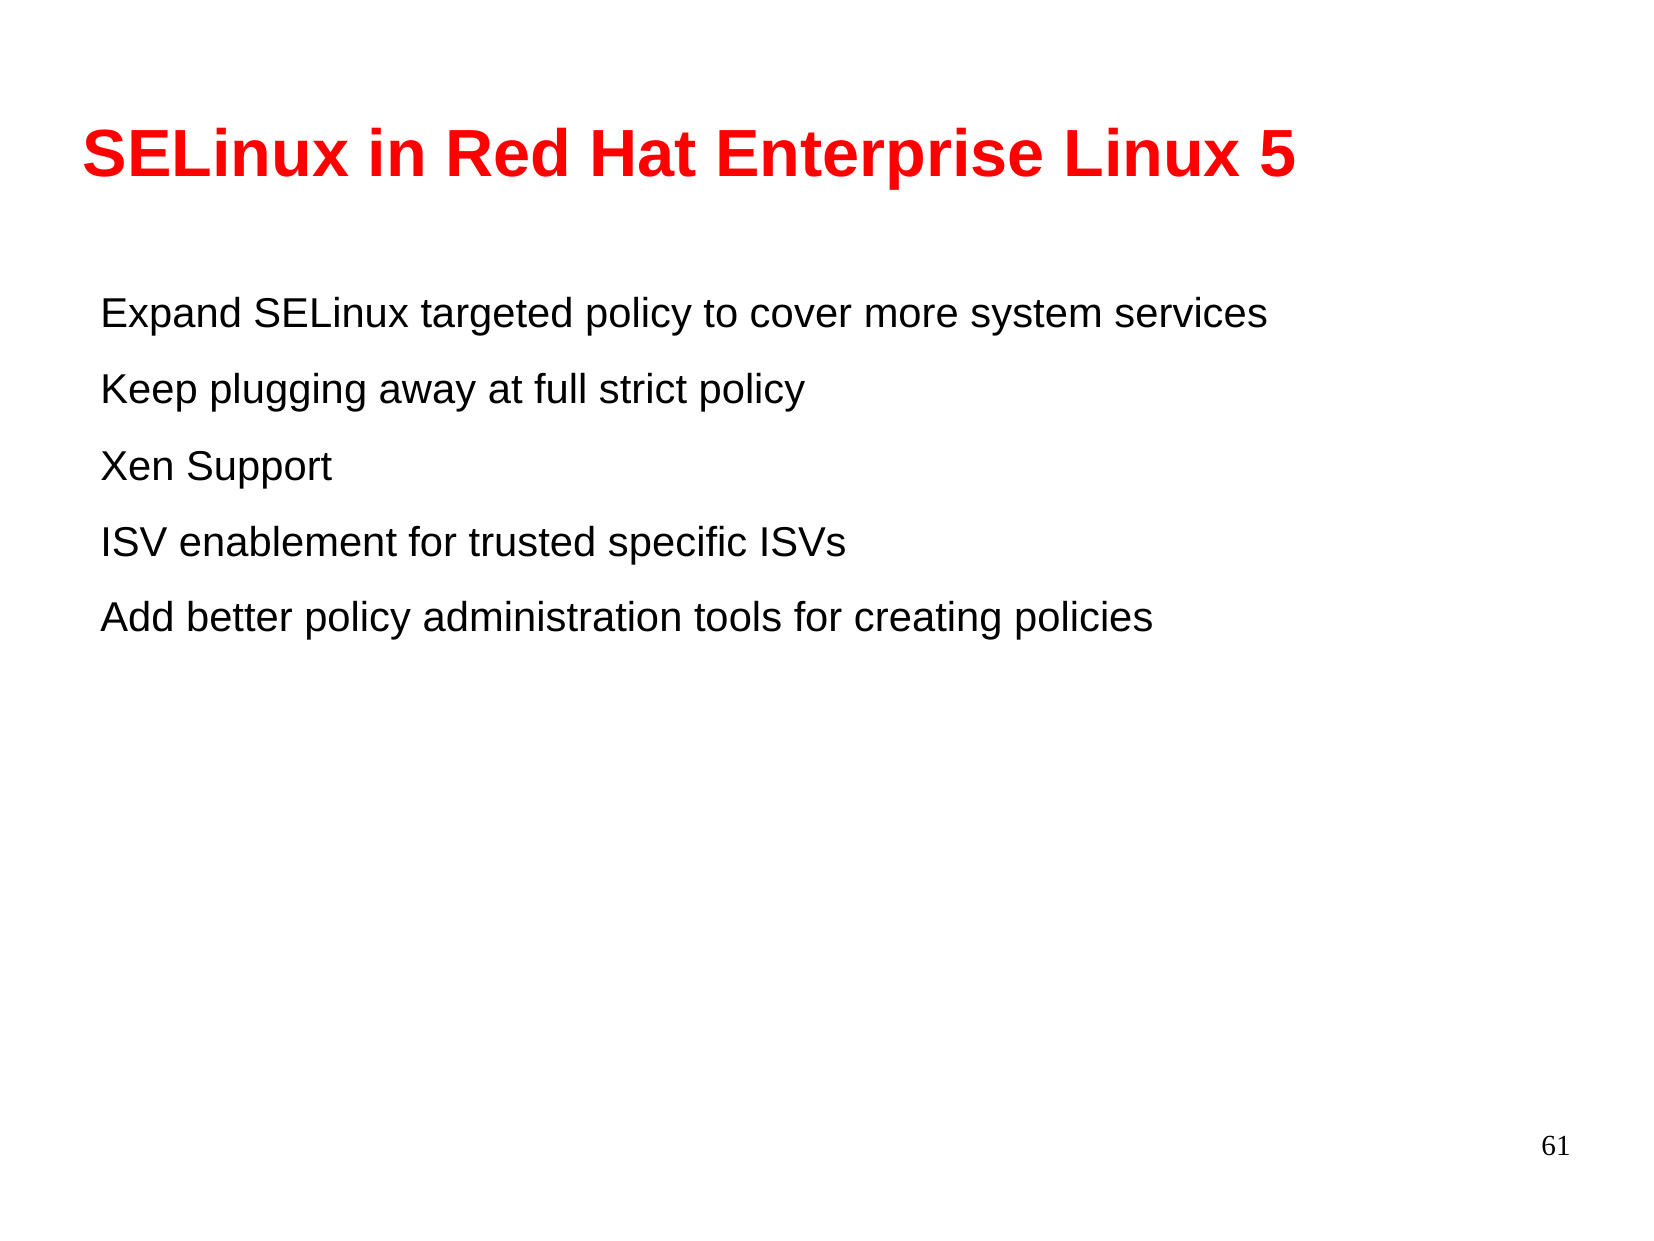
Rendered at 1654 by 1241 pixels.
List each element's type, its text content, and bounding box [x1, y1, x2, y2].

title SELinux in Red Hat Enterprise Linux 5 [82, 49, 1571, 257]
list Expand SELinux targeted policy to cover more system services Keep plugging away at full strict policy Xen Support ISV enablement for trusted specific ISVs Add better policy administration tools for creating policies [82, 290, 1571, 1109]
